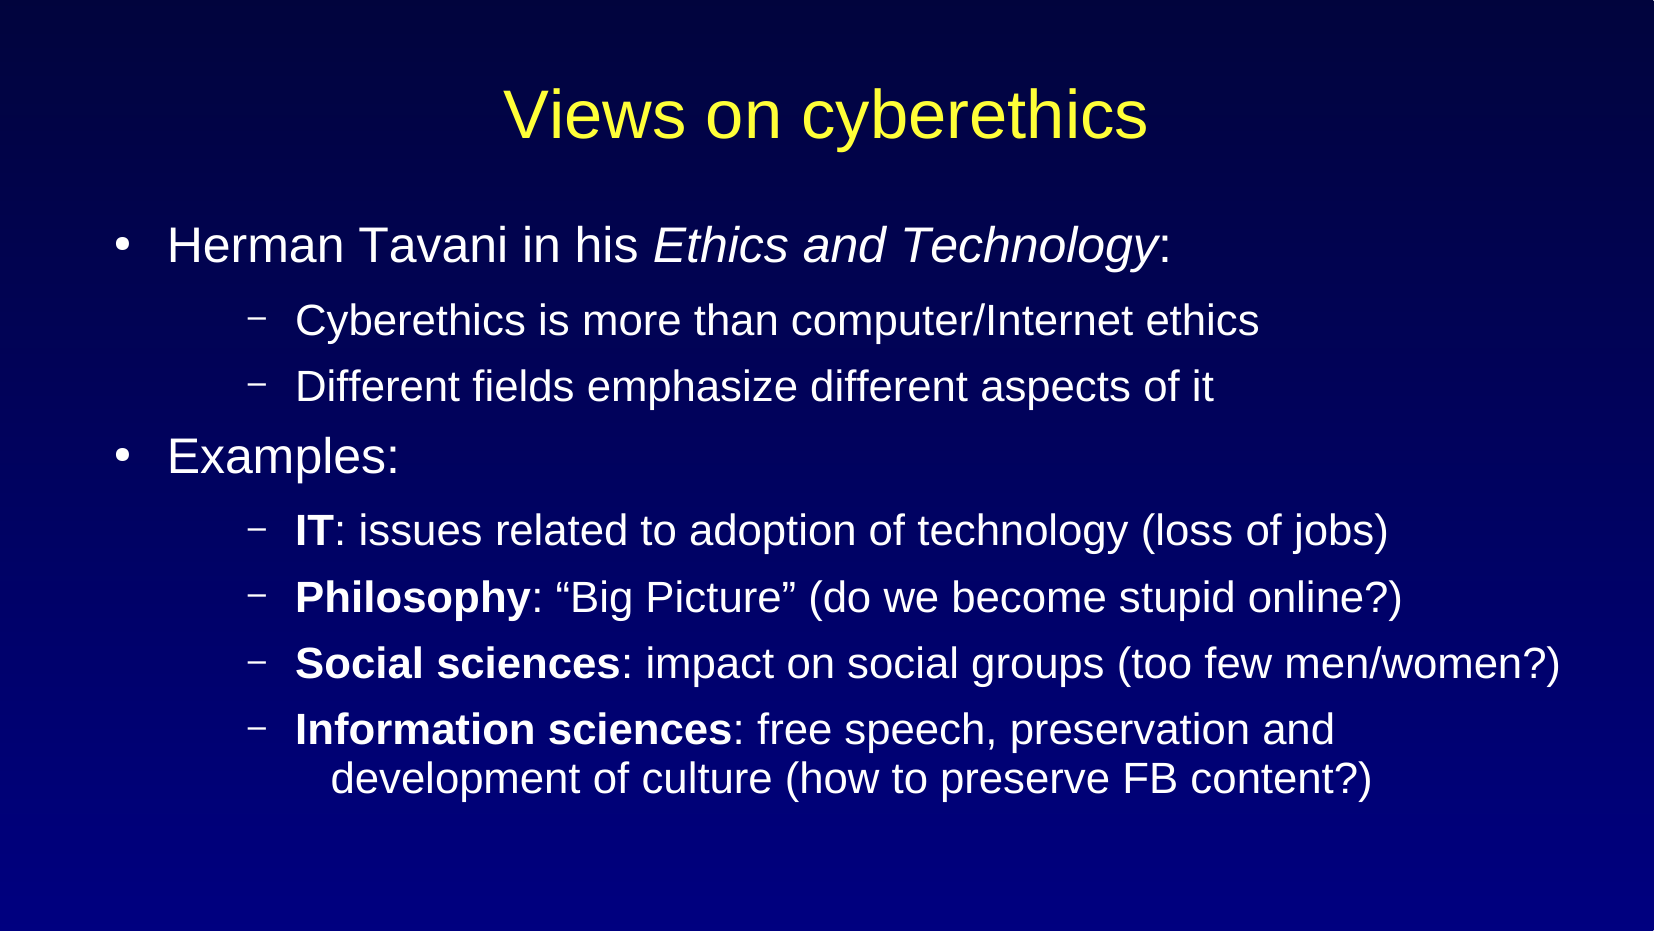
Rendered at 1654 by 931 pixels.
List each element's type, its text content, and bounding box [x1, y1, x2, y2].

list Herman Tavani in his Ethics and Technology: Cyberethics is more than computer/Internet ethics Different fields emphasize different aspects of it Examples: IT: issues related to adoption of technology (loss of jobs) Philosophy: “Big Picture” (do we become stupid online?) Social sciences: impact on social groups (too few men/women?) Information sciences: free speech, preservation and development of culture (how to preserve FB content?) [82, 217, 1571, 804]
title Views on cyberethics [82, 37, 1571, 193]
